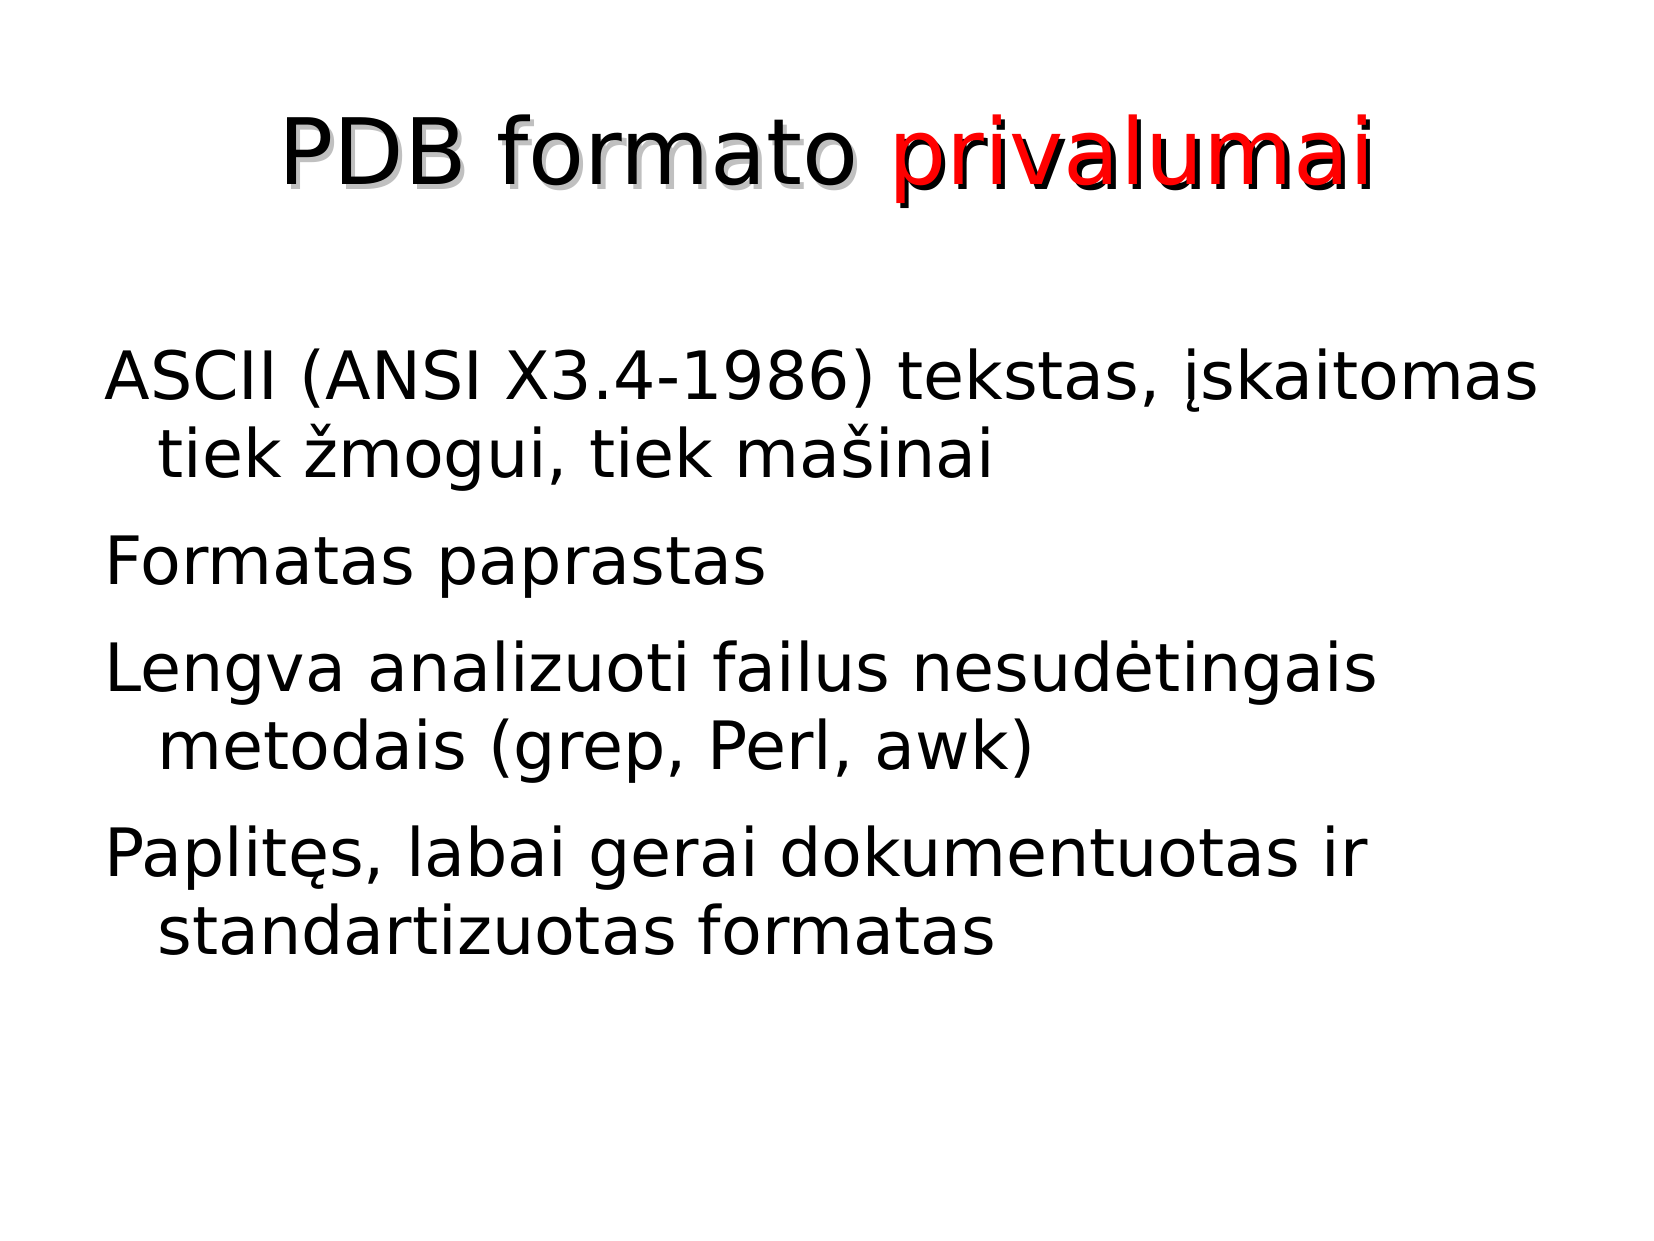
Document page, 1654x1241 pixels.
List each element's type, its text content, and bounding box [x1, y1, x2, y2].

title PDB formato privalumai [82, 56, 1571, 250]
list ASCII (ANSI X3.4-1986) tekstas, įskaitomas tiek žmogui, tiek mašinai Formatas paprastas Lengva analizuoti failus nesudėtingais metodais (grep, Perl, awk) Paplitęs, labai gerai dokumentuotas ir standartizuotas formatas [86, 337, 1576, 976]
